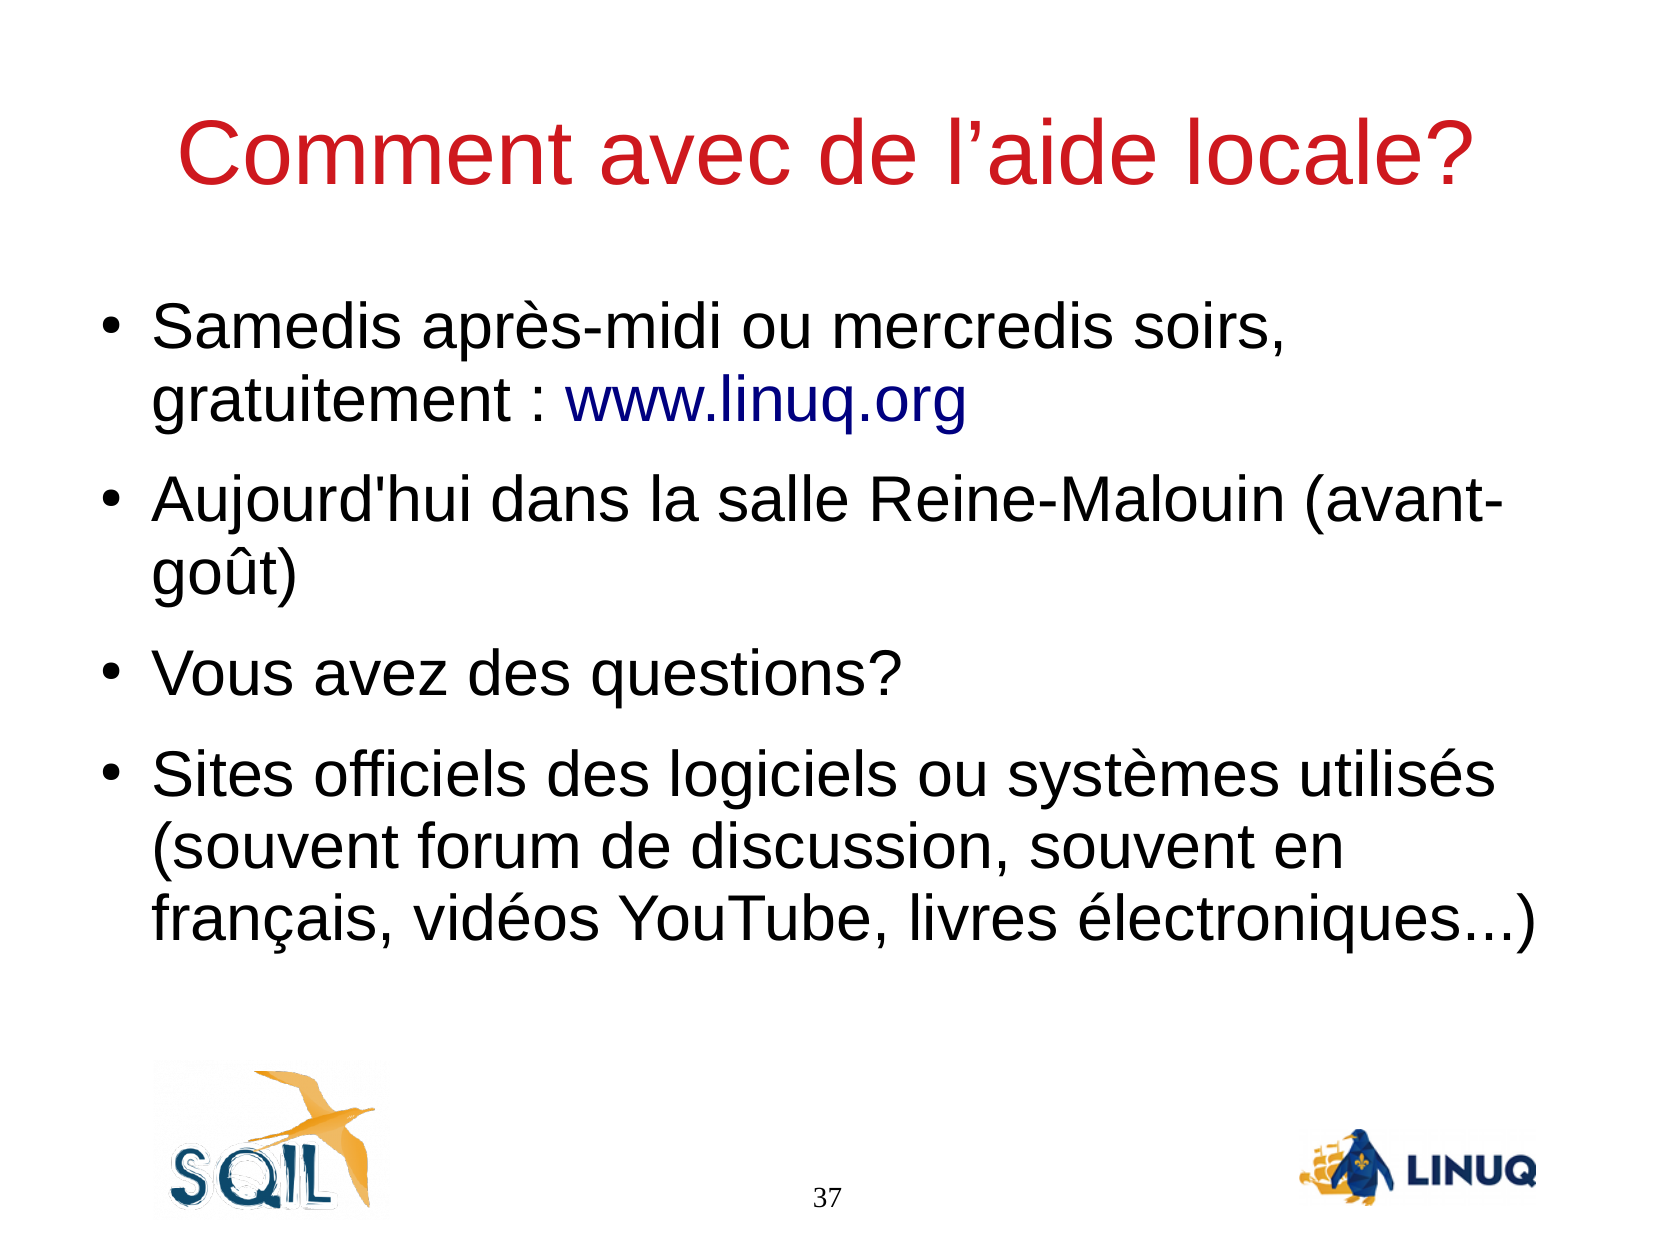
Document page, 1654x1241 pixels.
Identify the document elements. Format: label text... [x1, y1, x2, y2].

picture [1299, 1129, 1536, 1206]
title Comment avec de l’aide locale? [82, 49, 1571, 257]
picture [153, 1060, 390, 1220]
list Samedis après-midi ou mercredis soirs, gratuitement : www.linuq.org Aujourd'hui dans la salle Reine-Malouin (avant-goût) Vous avez des questions? Sites officiels des logiciels ou systèmes utilisés (souvent forum de discussion, souvent en français, vidéos YouTube, livres électroniques...) [82, 290, 1571, 1010]
